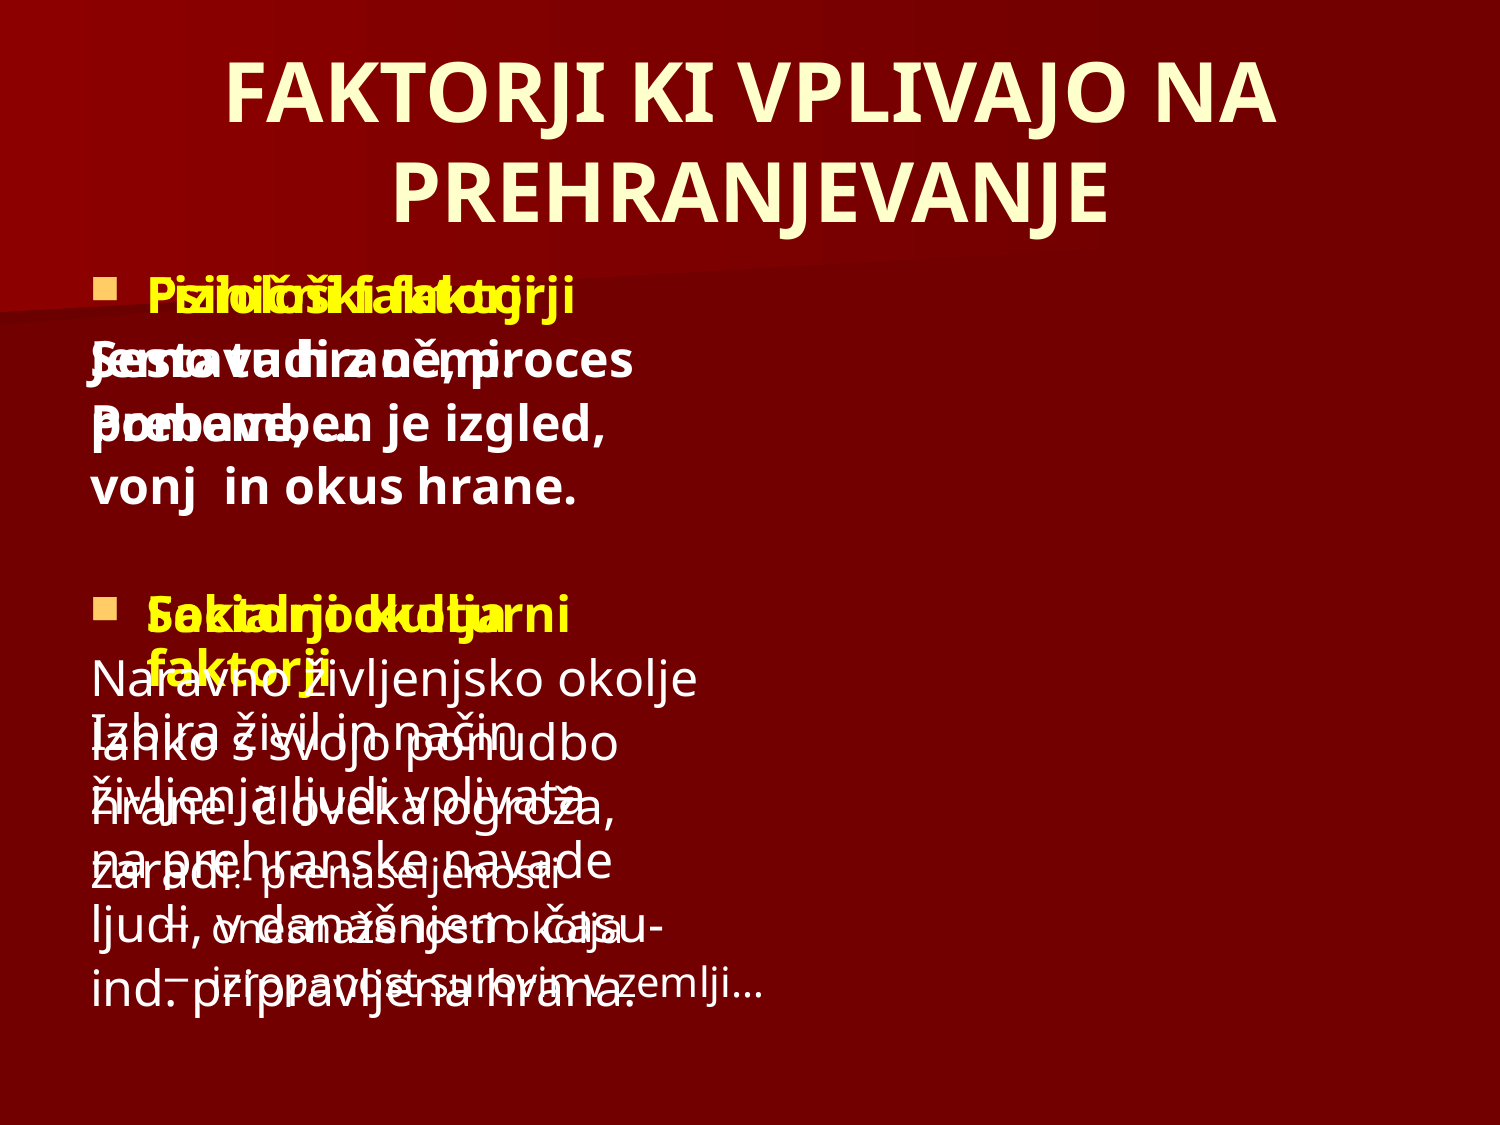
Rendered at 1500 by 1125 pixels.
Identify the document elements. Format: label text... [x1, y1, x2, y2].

list Psihični faktorji Jemo tudi z očmi. Pomemben je izgled, vonj in okus hrane. Faktorji okolja Naravno življenjsko okolje lahko s svojo ponudbo hrane človeka ogroža, zaradi:- prenaseljenosti onesnaženosti okolja izropanost surovin v zemlji… [75, 262, 1425, 1000]
title FAKTORJI KI VPLIVAJO NA PREHRANJEVANJE [75, 45, 1425, 233]
list Fiziološki faktorji Sestava hrane, proces prebave, ... Socialno kulturni faktorji Izbira živil in način življenja ljudi vplivata na prehranske navade ljudi, v današnjem času- ind. pripravljena hrana. . [75, 1000, 738, 1090]
